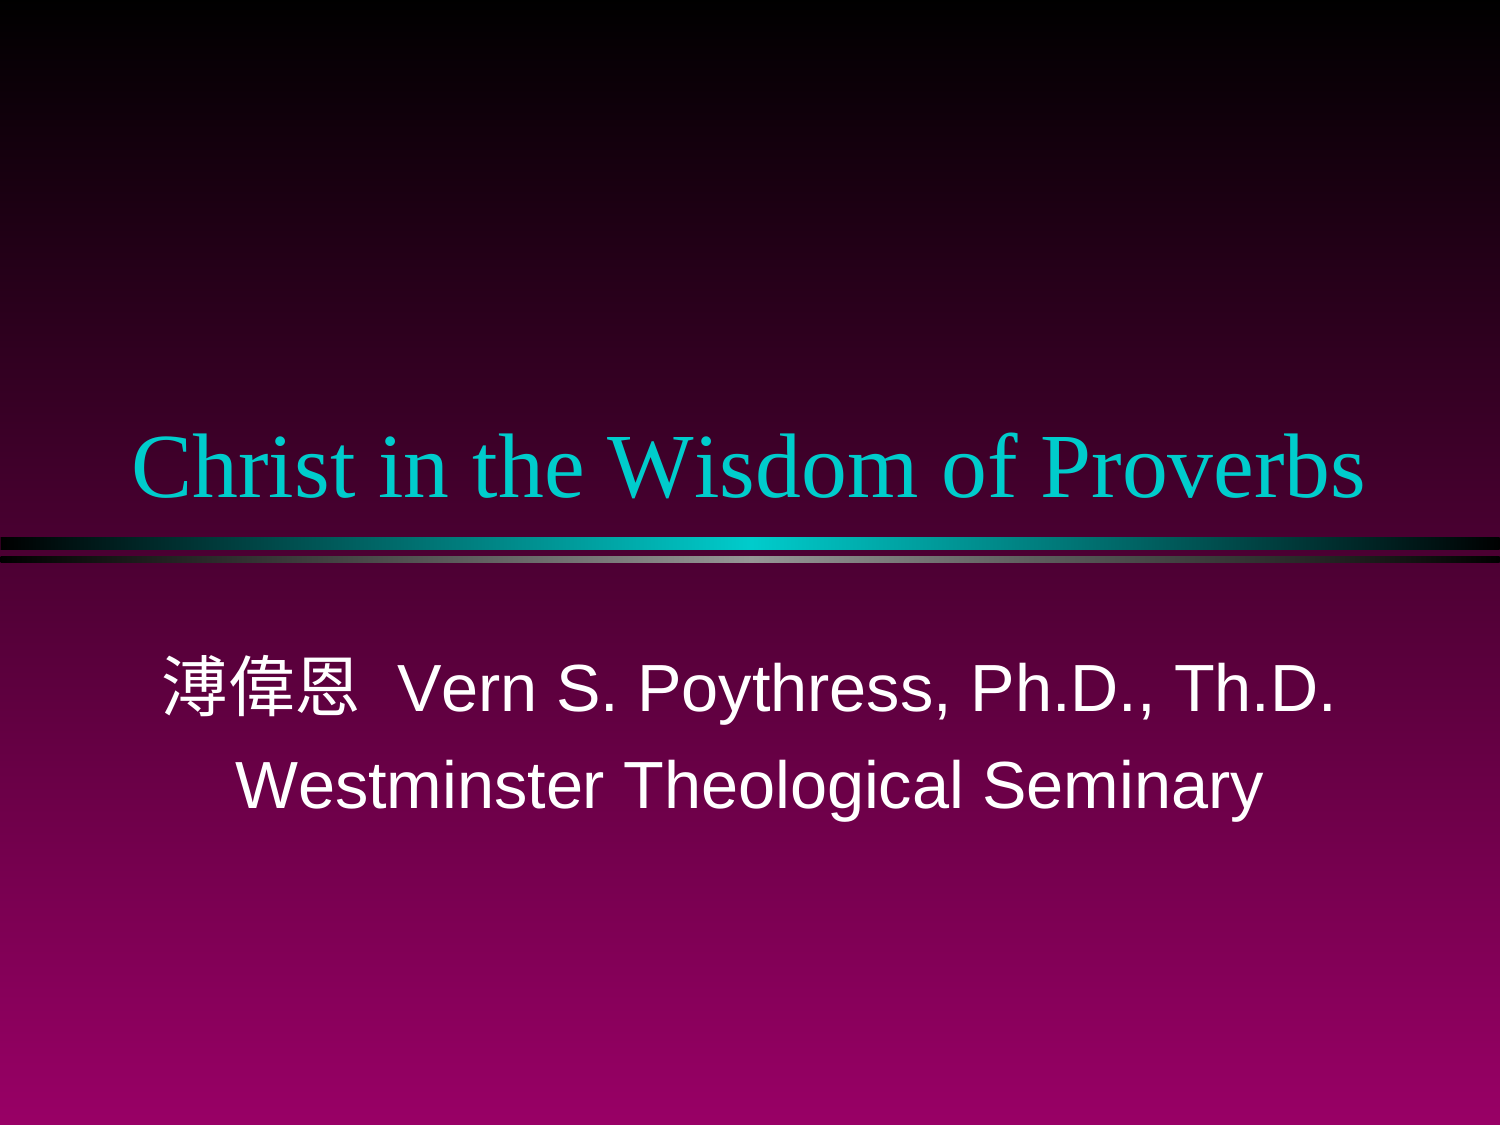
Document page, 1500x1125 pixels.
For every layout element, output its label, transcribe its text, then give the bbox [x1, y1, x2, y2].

subtitle 溥偉恩 Vern S. Poythress, Ph.D., Th.D. Westminster Theological Seminary [75, 638, 1425, 916]
title Christ in the Wisdom of Proverbs [112, 337, 1388, 525]
